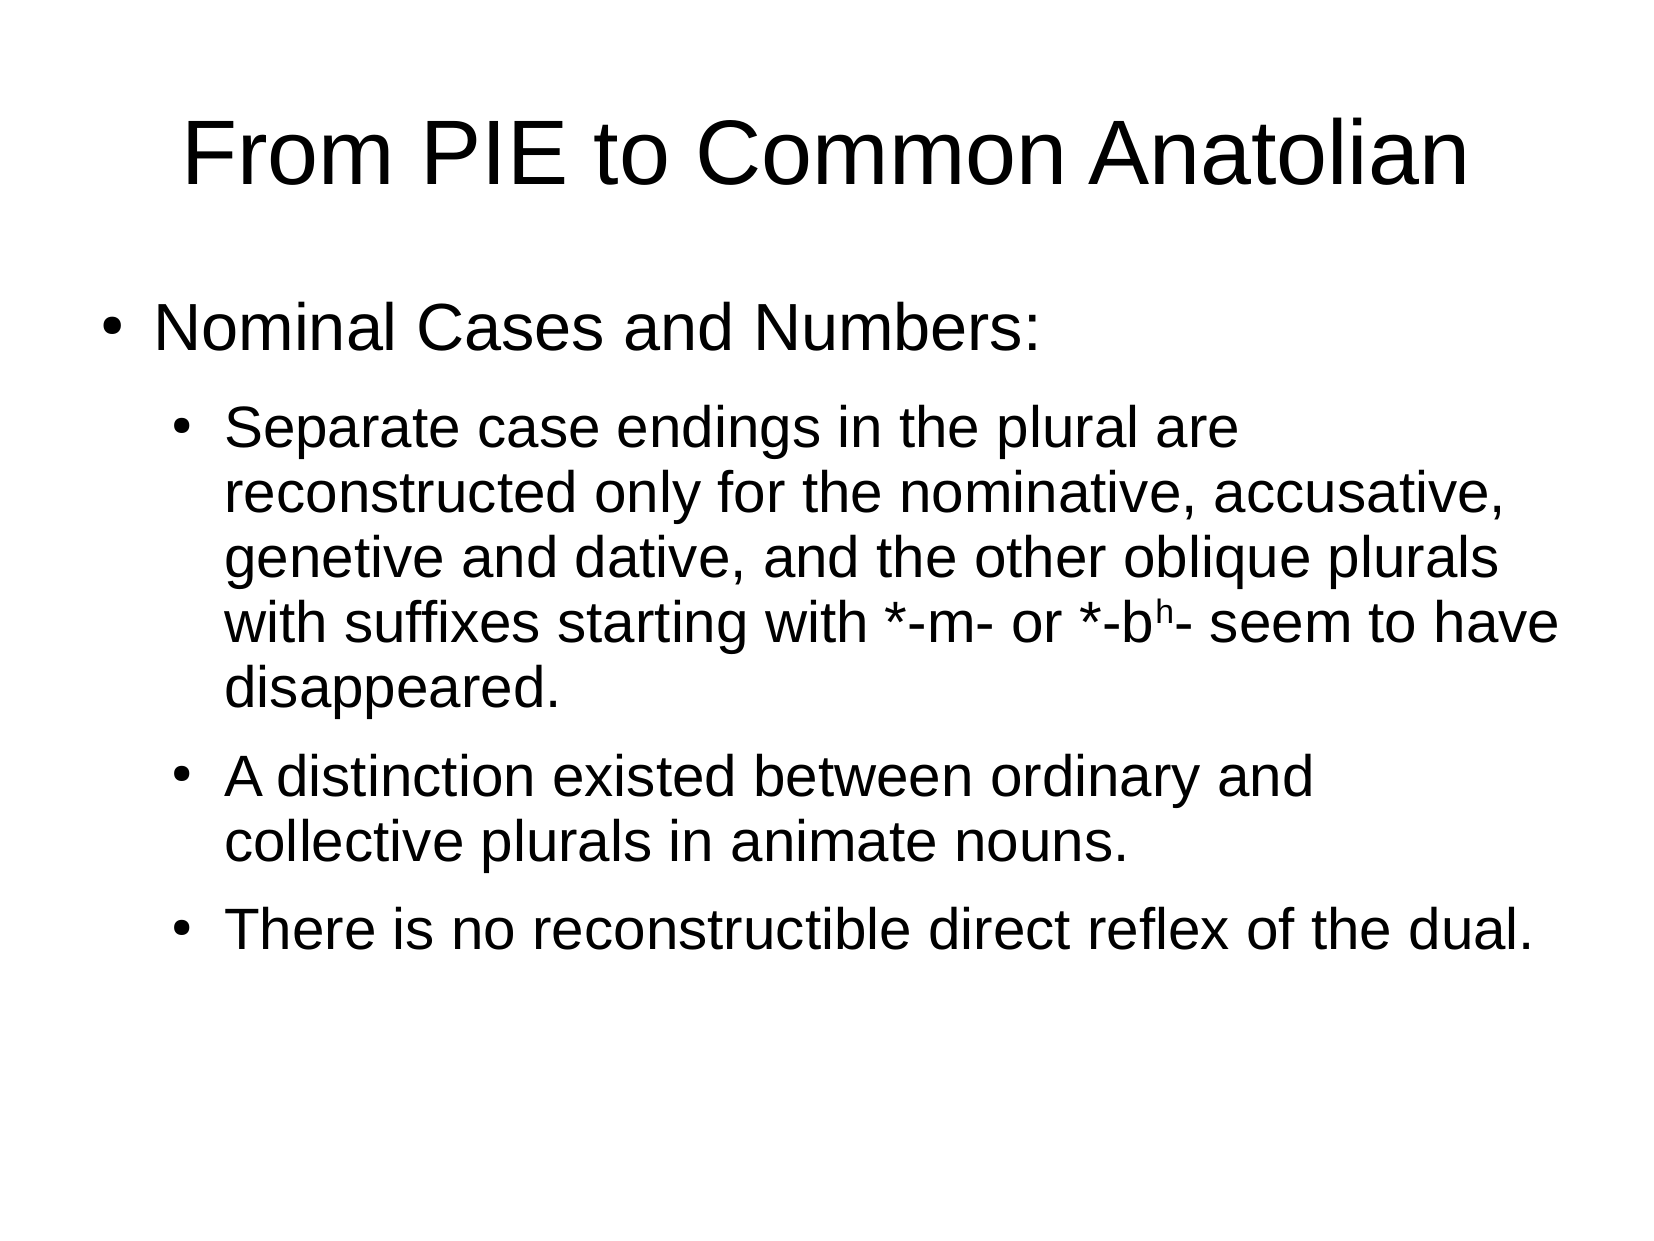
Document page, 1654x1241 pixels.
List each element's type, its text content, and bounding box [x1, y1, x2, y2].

list Nominal Cases and Numbers: Separate case endings in the plural are reconstructed only for the nominative, accusative, genetive and dative, and the other oblique plurals with suffixes starting with *-m- or *-bh- seem to have disappeared. A distinction existed between ordinary and collective plurals in animate nouns. There is no reconstructible direct reflex of the dual. [82, 290, 1571, 1109]
title From PIE to Common Anatolian [82, 49, 1571, 257]
